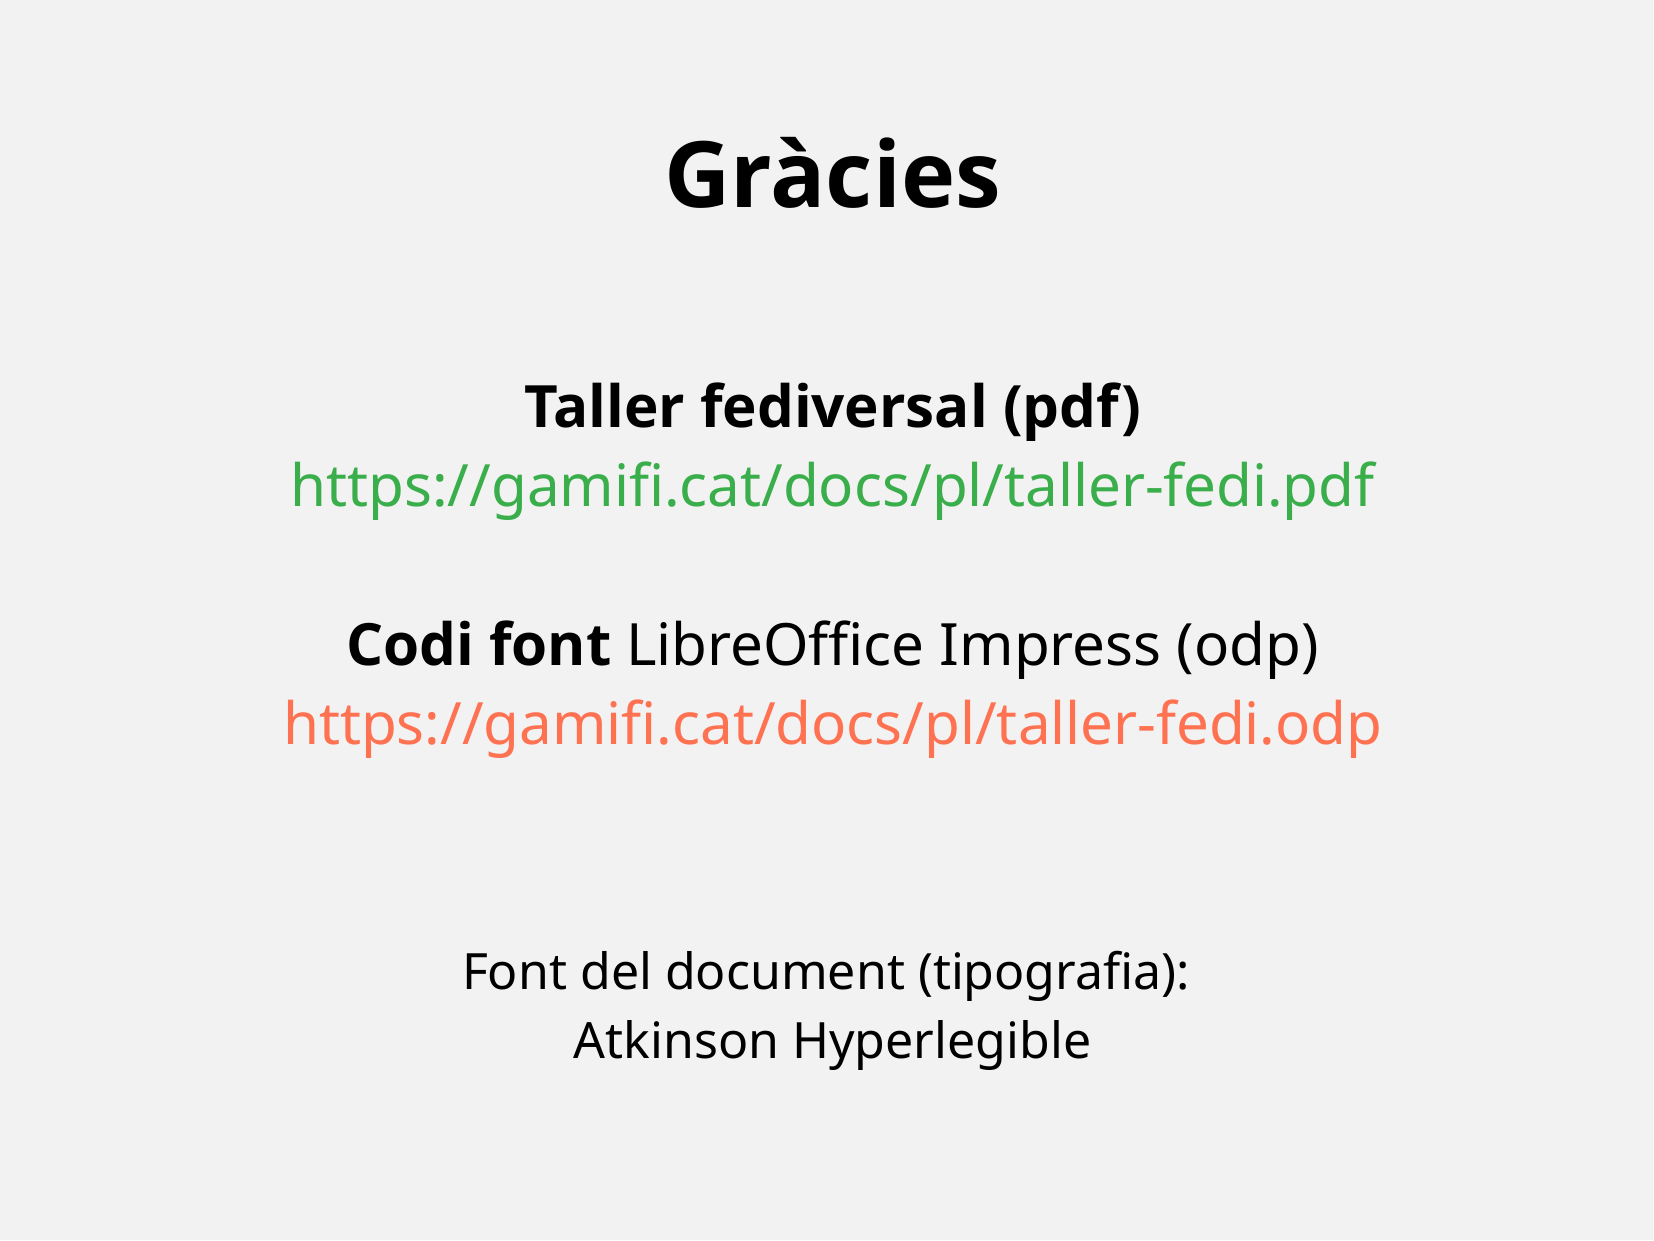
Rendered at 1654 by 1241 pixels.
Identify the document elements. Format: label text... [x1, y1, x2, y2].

title Taller fediversal (pdf) https://gamifi.cat/docs/pl/taller-fedi.pdf Codi font LibreOffice Impress (odp) https://gamifi.cat/docs/pl/taller-fedi.odp [82, 350, 1583, 777]
title Gràcies [88, 68, 1577, 276]
title Font del document (tipografia): Atkinson Hyperlegible [200, 934, 1465, 1075]
